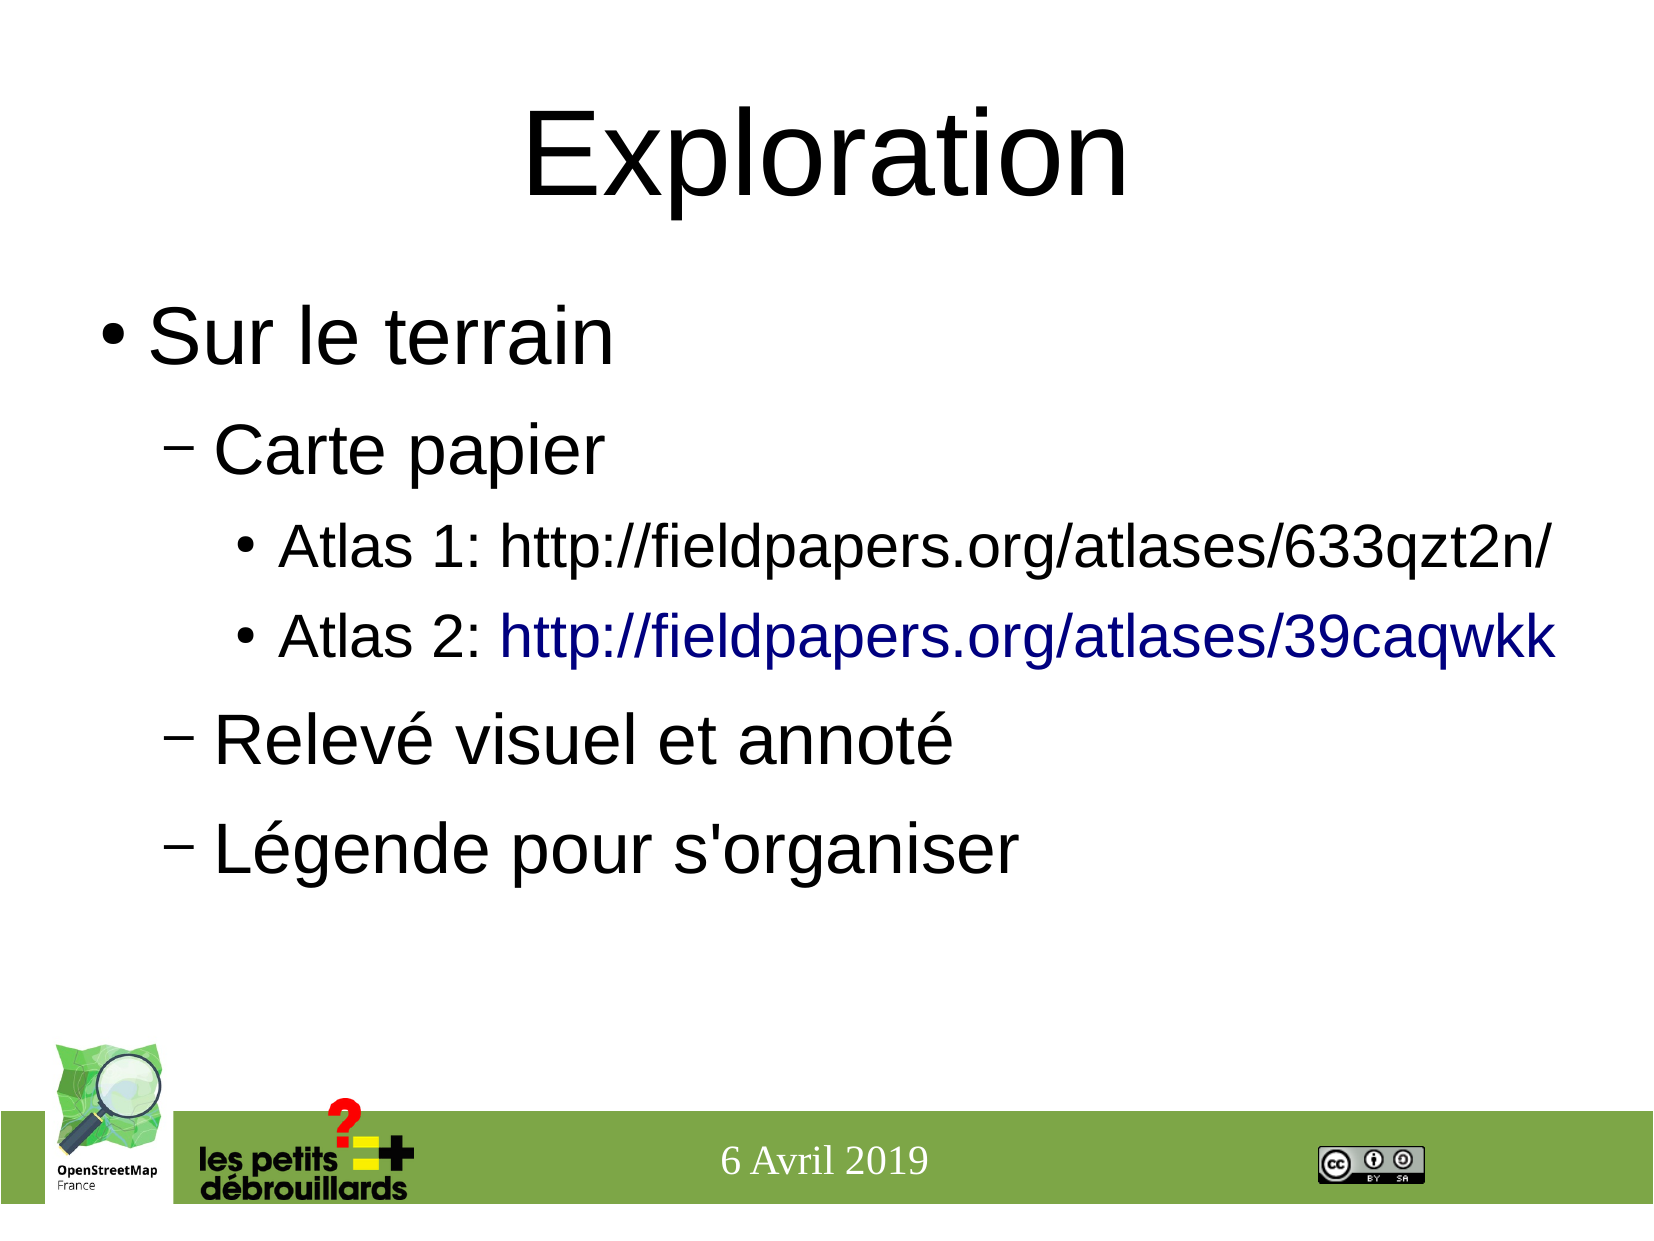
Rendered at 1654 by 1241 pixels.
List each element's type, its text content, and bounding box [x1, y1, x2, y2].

list Sur le terrain Carte papier Atlas 1: http://fieldpapers.org/atlases/633qzt2n/ Atlas 2: http://fieldpapers.org/atlases/39caqwkk Relevé visuel et annoté Légende pour s'organiser [82, 290, 1571, 1010]
picture [200, 1098, 414, 1200]
picture [45, 1027, 174, 1205]
picture [1318, 1146, 1425, 1184]
title Exploration [82, 49, 1571, 257]
